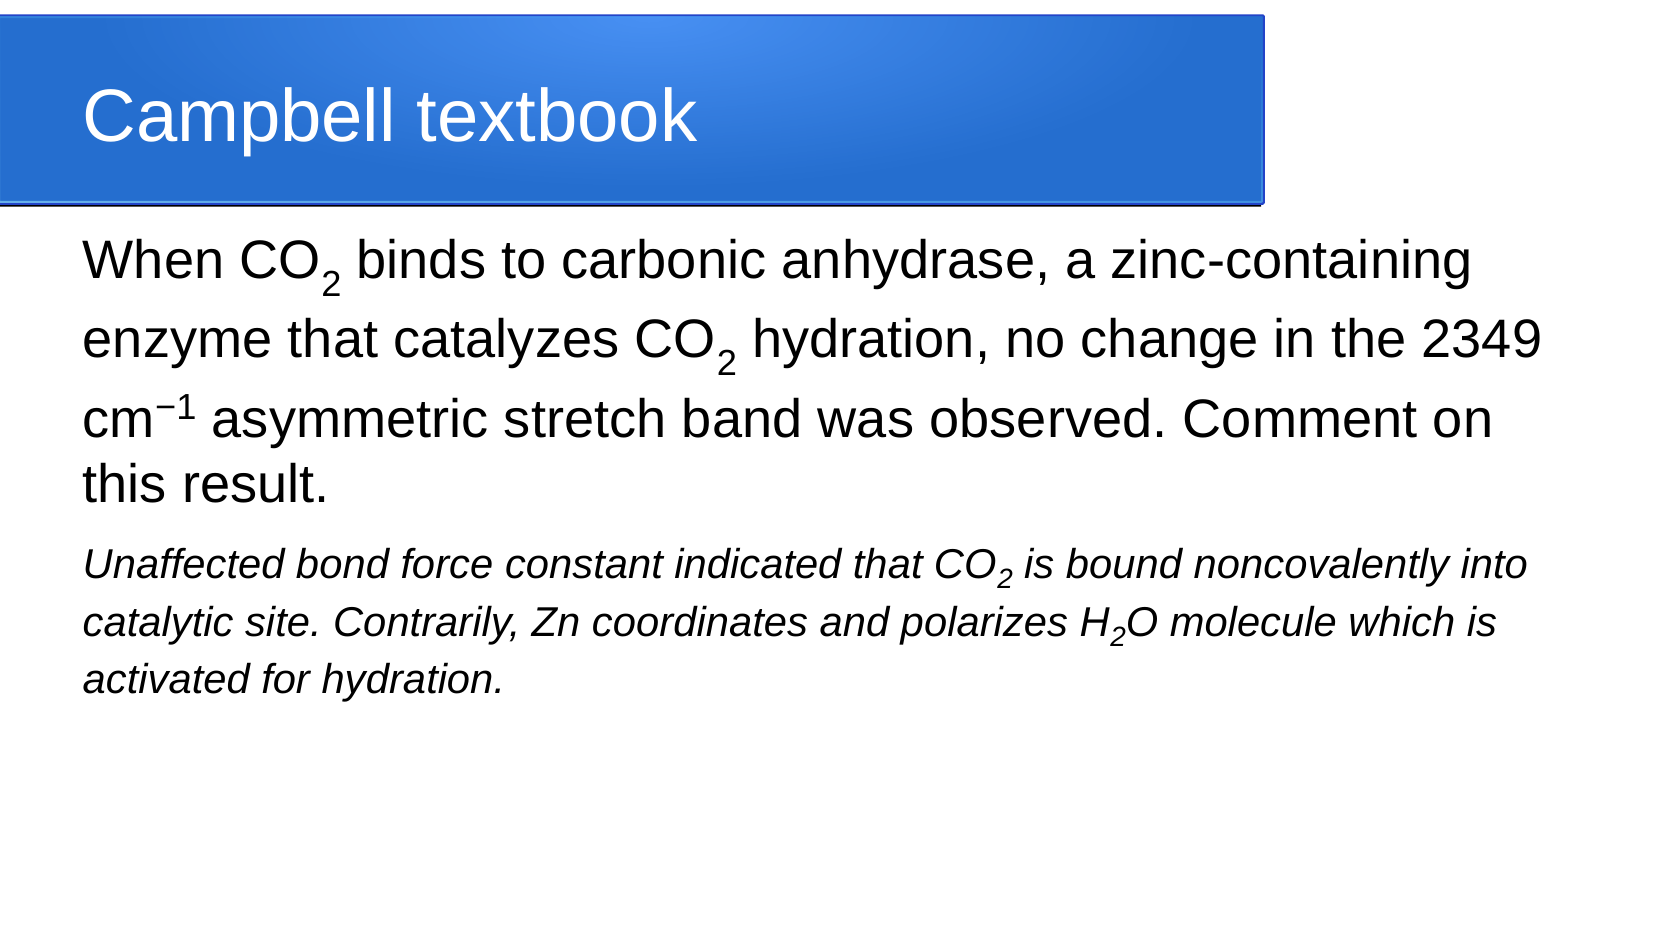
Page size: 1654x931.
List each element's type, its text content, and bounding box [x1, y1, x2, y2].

title Campbell textbook [82, 35, 1235, 189]
list When CO2 binds to carbonic anhydrase, a zinc-containing enzyme that catalyzes CO2 hydration, no change in the 2349 cm−1 asymmetric stretch band was observed. Comment on this result. Unaffected bond force constant indicated that CO2 is bound noncovalently into catalytic site. Contrarily, Zn coordinates and polarizes H2O molecule which is activated for hydration. [82, 224, 1571, 764]
